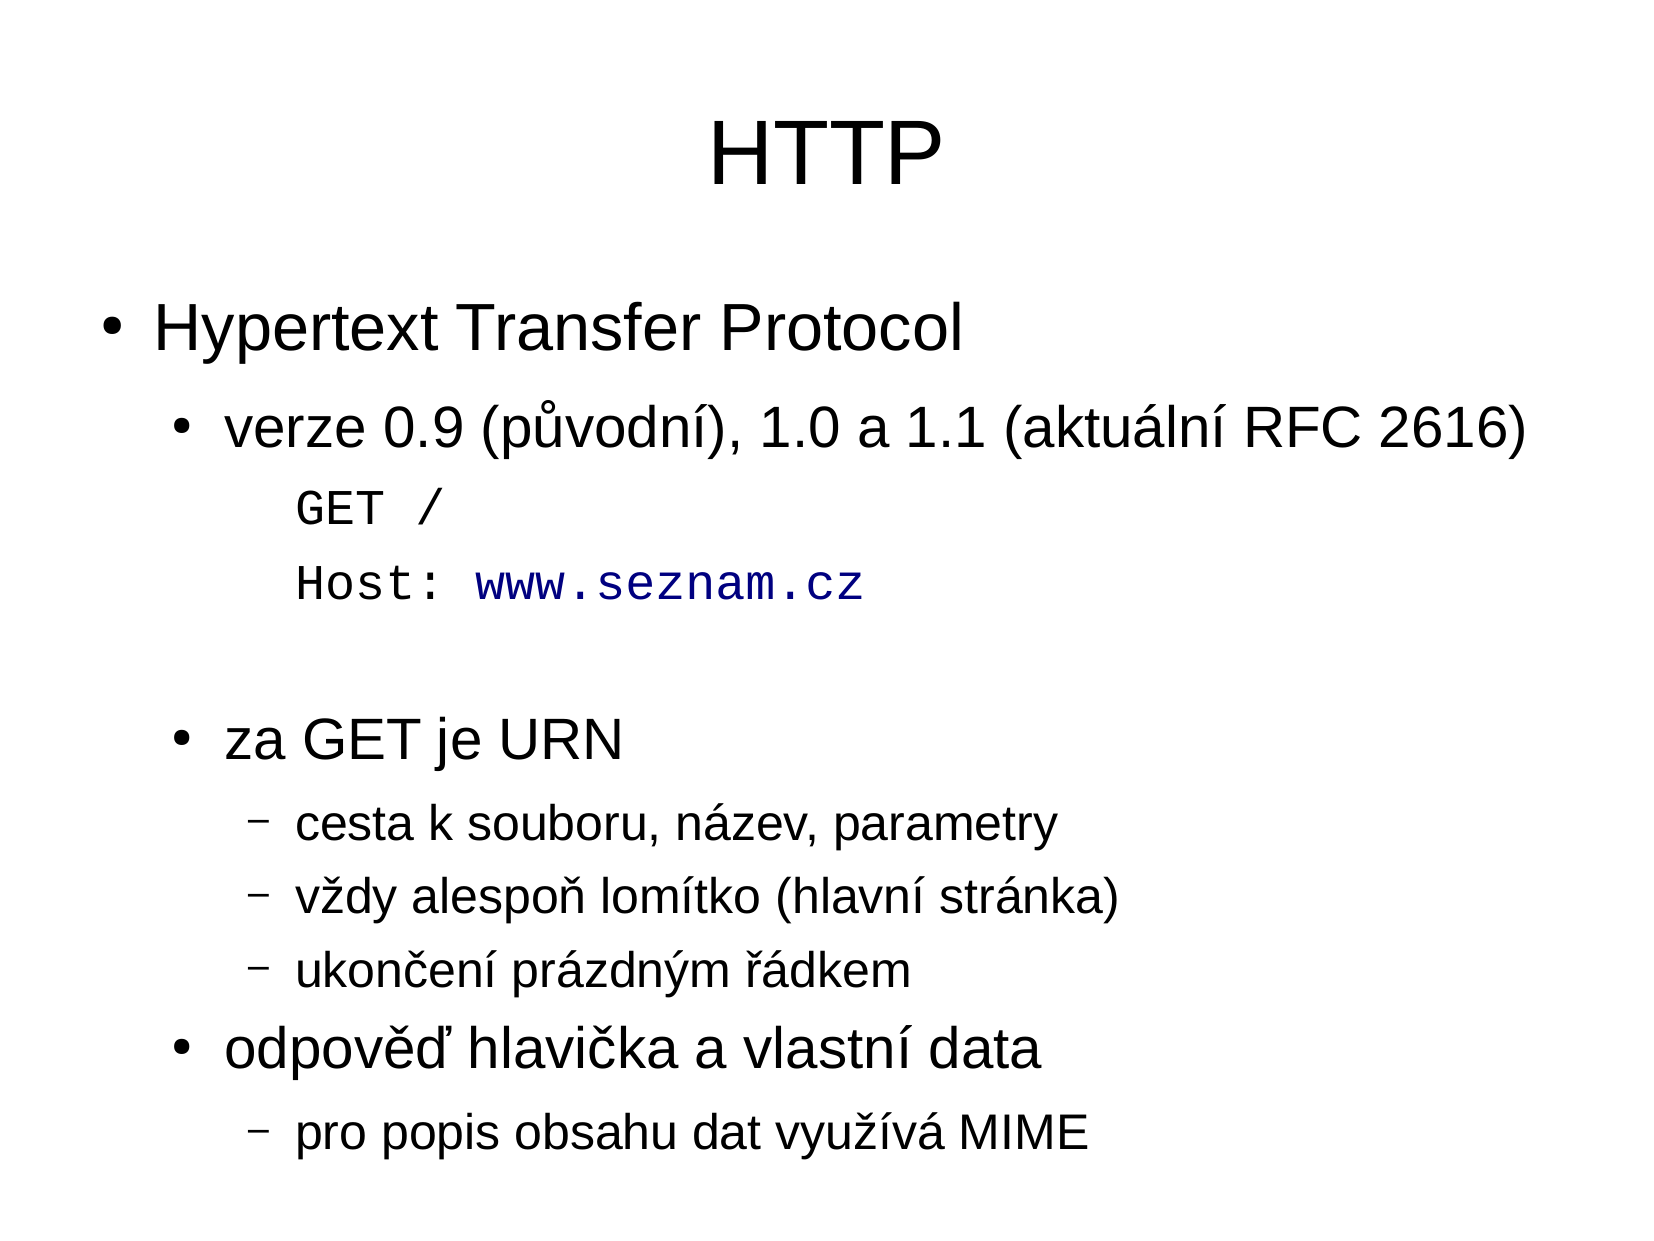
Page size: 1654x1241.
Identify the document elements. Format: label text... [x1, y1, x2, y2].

list Hypertext Transfer Protocol verze 0.9 (původní), 1.0 a 1.1 (aktuální RFC 2616) GET / Host: www.seznam.cz za GET je URN cesta k souboru, název, parametry vždy alespoň lomítko (hlavní stránka) ukončení prázdným řádkem odpověď hlavička a vlastní data pro popis obsahu dat využívá MIME [82, 290, 1571, 1151]
title HTTP [82, 49, 1571, 257]
